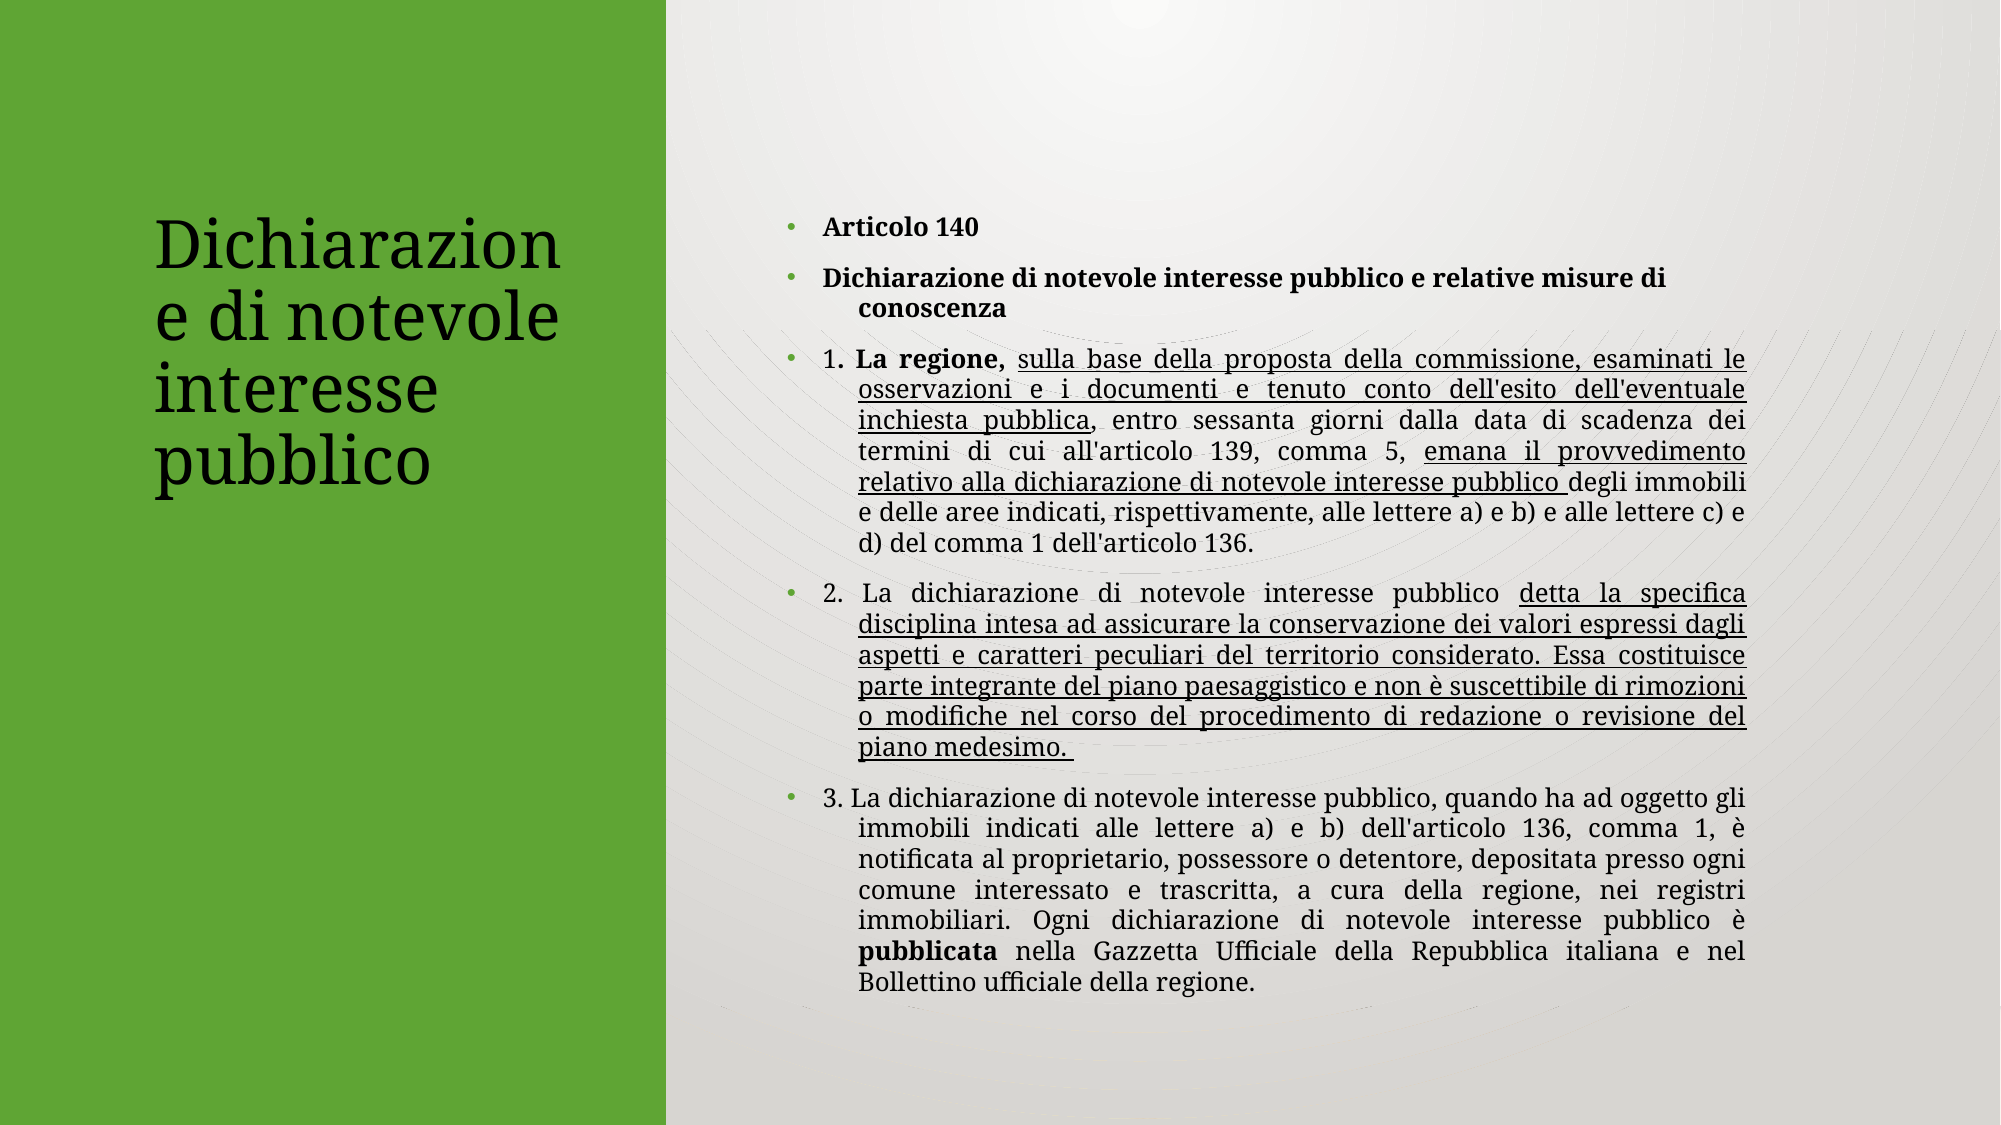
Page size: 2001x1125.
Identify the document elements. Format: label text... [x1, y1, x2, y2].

list Articolo 140 Dichiarazione di notevole interesse pubblico e relative misure di conoscenza 1. La regione, sulla base della proposta della commissione, esaminati le osservazioni e i documenti e tenuto conto dell'esito dell'eventuale inchiesta pubblica, entro sessanta giorni dalla data di scadenza dei termini di cui all'articolo 139, comma 5, emana il provvedimento relativo alla dichiarazione di notevole interesse pubblico degli immobili e delle aree indicati, rispettivamente, alle lettere a) e b) e alle lettere c) e d) del comma 1 dell'articolo 136. 2. La dichiarazione di notevole interesse pubblico detta la specifica disciplina intesa ad assicurare la conservazione dei valori espressi dagli aspetti e caratteri peculiari del territorio considerato. Essa costituisce parte integrante del piano paesaggistico e non è suscettibile di rimozioni o modifiche nel corso del procedimento di redazione o revisione del piano medesimo. 3. La dichiarazione di notevole interesse pubblico, quando ha ad oggetto gli immobili indicati alle lettere a) e b) dell'articolo 136, comma 1, è notificata al proprietario, possessore o detentore, depositata presso ogni comune interessato e trascritta, a cura della regione, nei registri immobiliari. Ogni dichiarazione di notevole interesse pubblico è pubblicata nella Gazzetta Ufficiale della Repubblica italiana e nel Bollettino ufficiale della regione. [771, 203, 1762, 1010]
text_box [0, 0, 2000, 1125]
title Dichiarazione di notevole interesse pubblico [139, 203, 587, 956]
